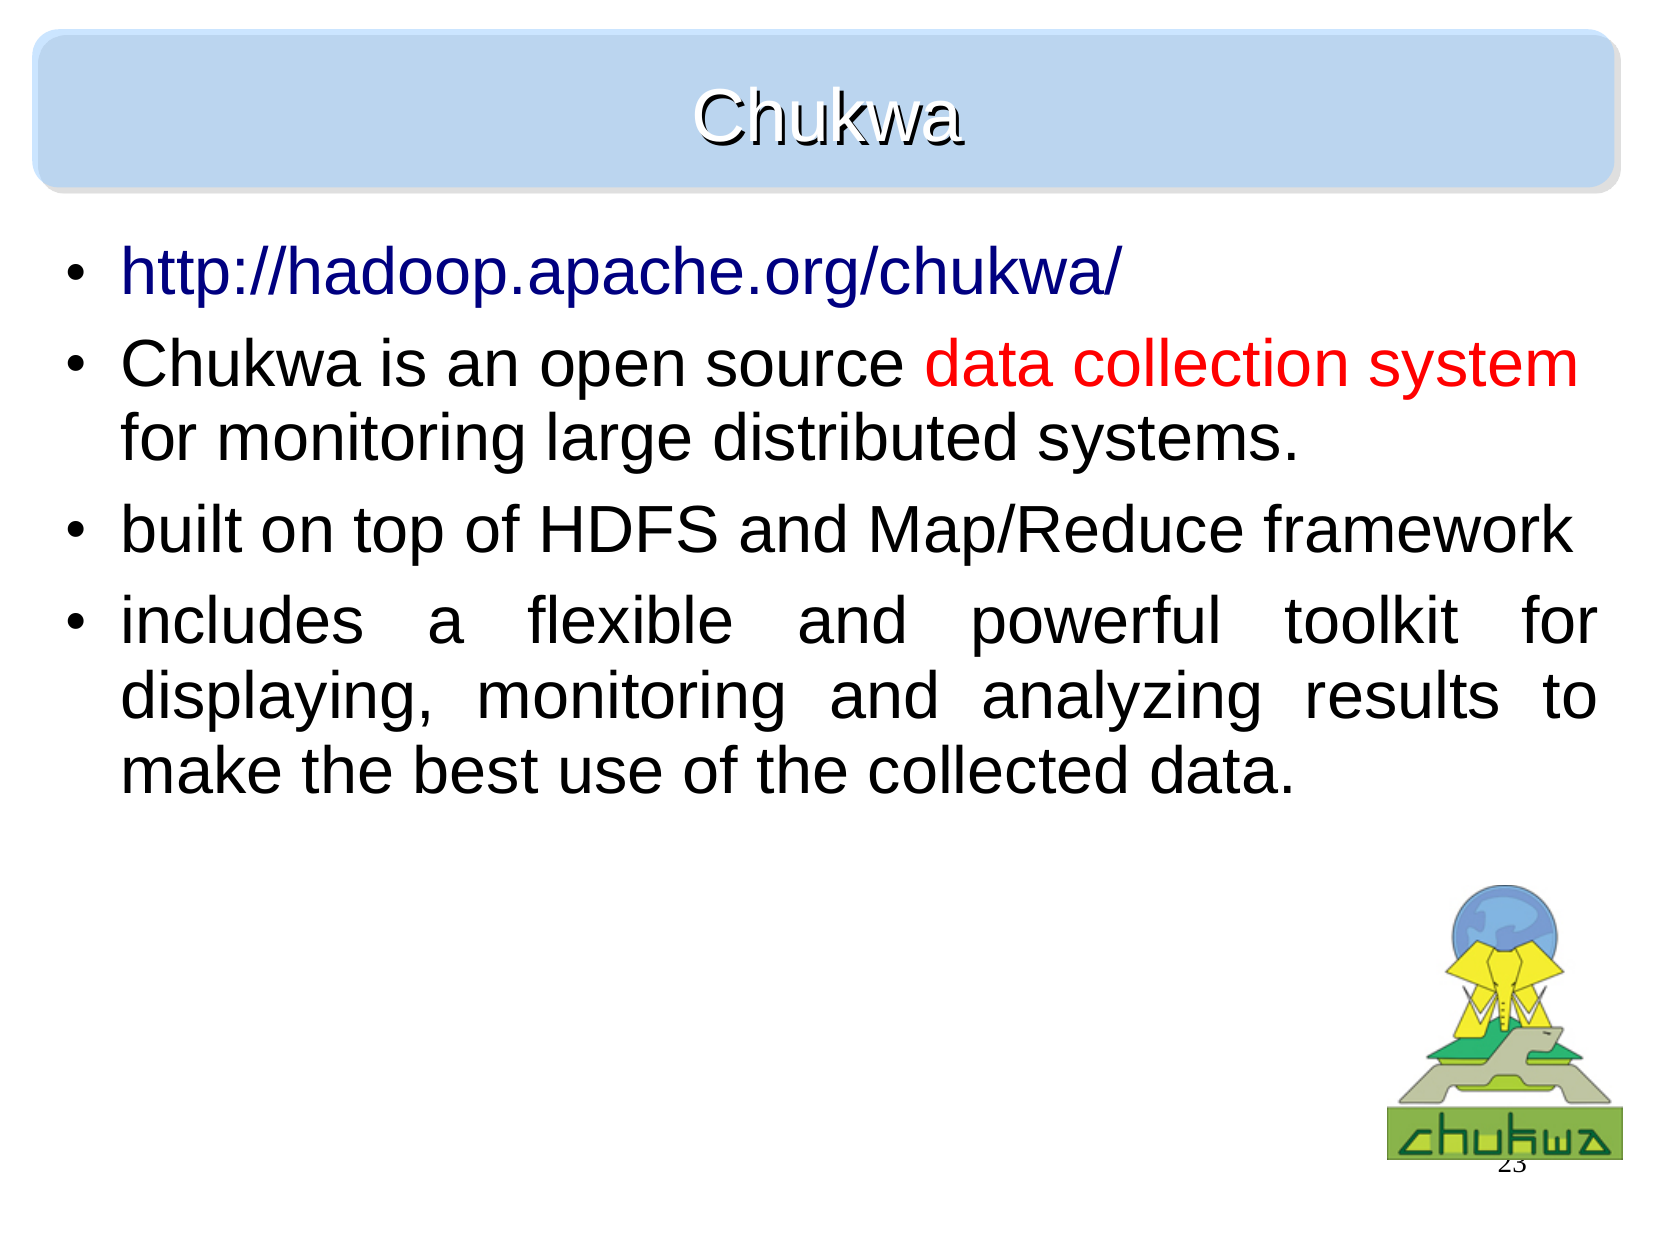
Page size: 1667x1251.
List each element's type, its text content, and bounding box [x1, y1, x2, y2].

title Chukwa [123, 20, 1530, 211]
picture [1387, 885, 1623, 1160]
text_box [32, 29, 123, 188]
list http://hadoop.apache.org/chukwa/ Chukwa is an open source data collection system for monitoring large distributed systems. built on top of HDFS and Map/Reduce framework includes a ﬂexible and powerful toolkit for displaying, monitoring and analyzing results to make the best use of the collected data. [64, 234, 1600, 1039]
text_box [1530, 29, 1615, 188]
